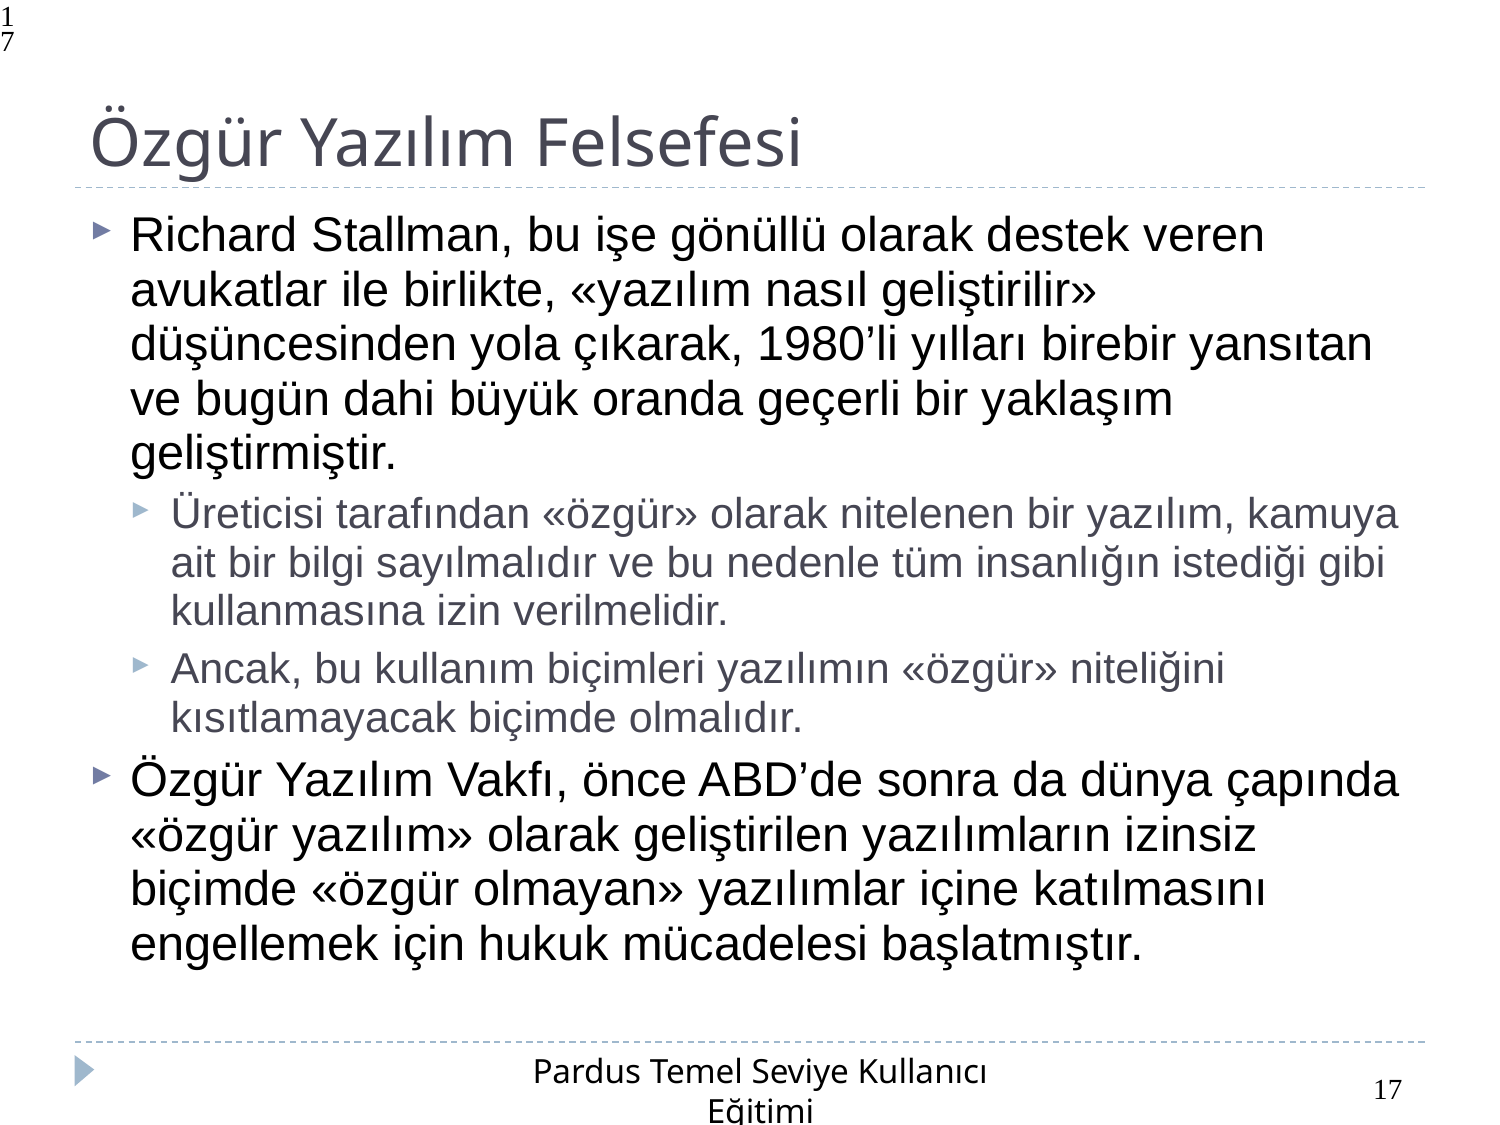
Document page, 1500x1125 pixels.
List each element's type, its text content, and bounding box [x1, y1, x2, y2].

list Richard Stallman, bu işe gönüllü olarak destek veren avukatlar ile birlikte, «yazılım nasıl geliştirilir» düşüncesinden yola çıkarak, 1980’li yılları birebir yansıtan ve bugün dahi büyük oranda geçerli bir yaklaşım geliştirmiştir. Üreticisi tarafından «özgür» olarak nitelenen bir yazılım, kamuya ait bir bilgi sayılmalıdır ve bu nedenle tüm insanlığın istediği gibi kullanmasına izin verilmelidir. Ancak, bu kullanım biçimleri yazılımın «özgür» niteliğini kısıtlamayacak biçimde olmalıdır. Özgür Yazılım Vakfı, önce ABD’de sonra da dünya çapında «özgür yazılım» olarak geliştirilen yazılımların izinsiz biçimde «özgür olmayan» yazılımlar içine katılmasını engellemek için hukuk mücadelesi başlatmıştır. [75, 200, 1425, 1010]
title Özgür Yazılım Felsefesi [75, 24, 1425, 188]
